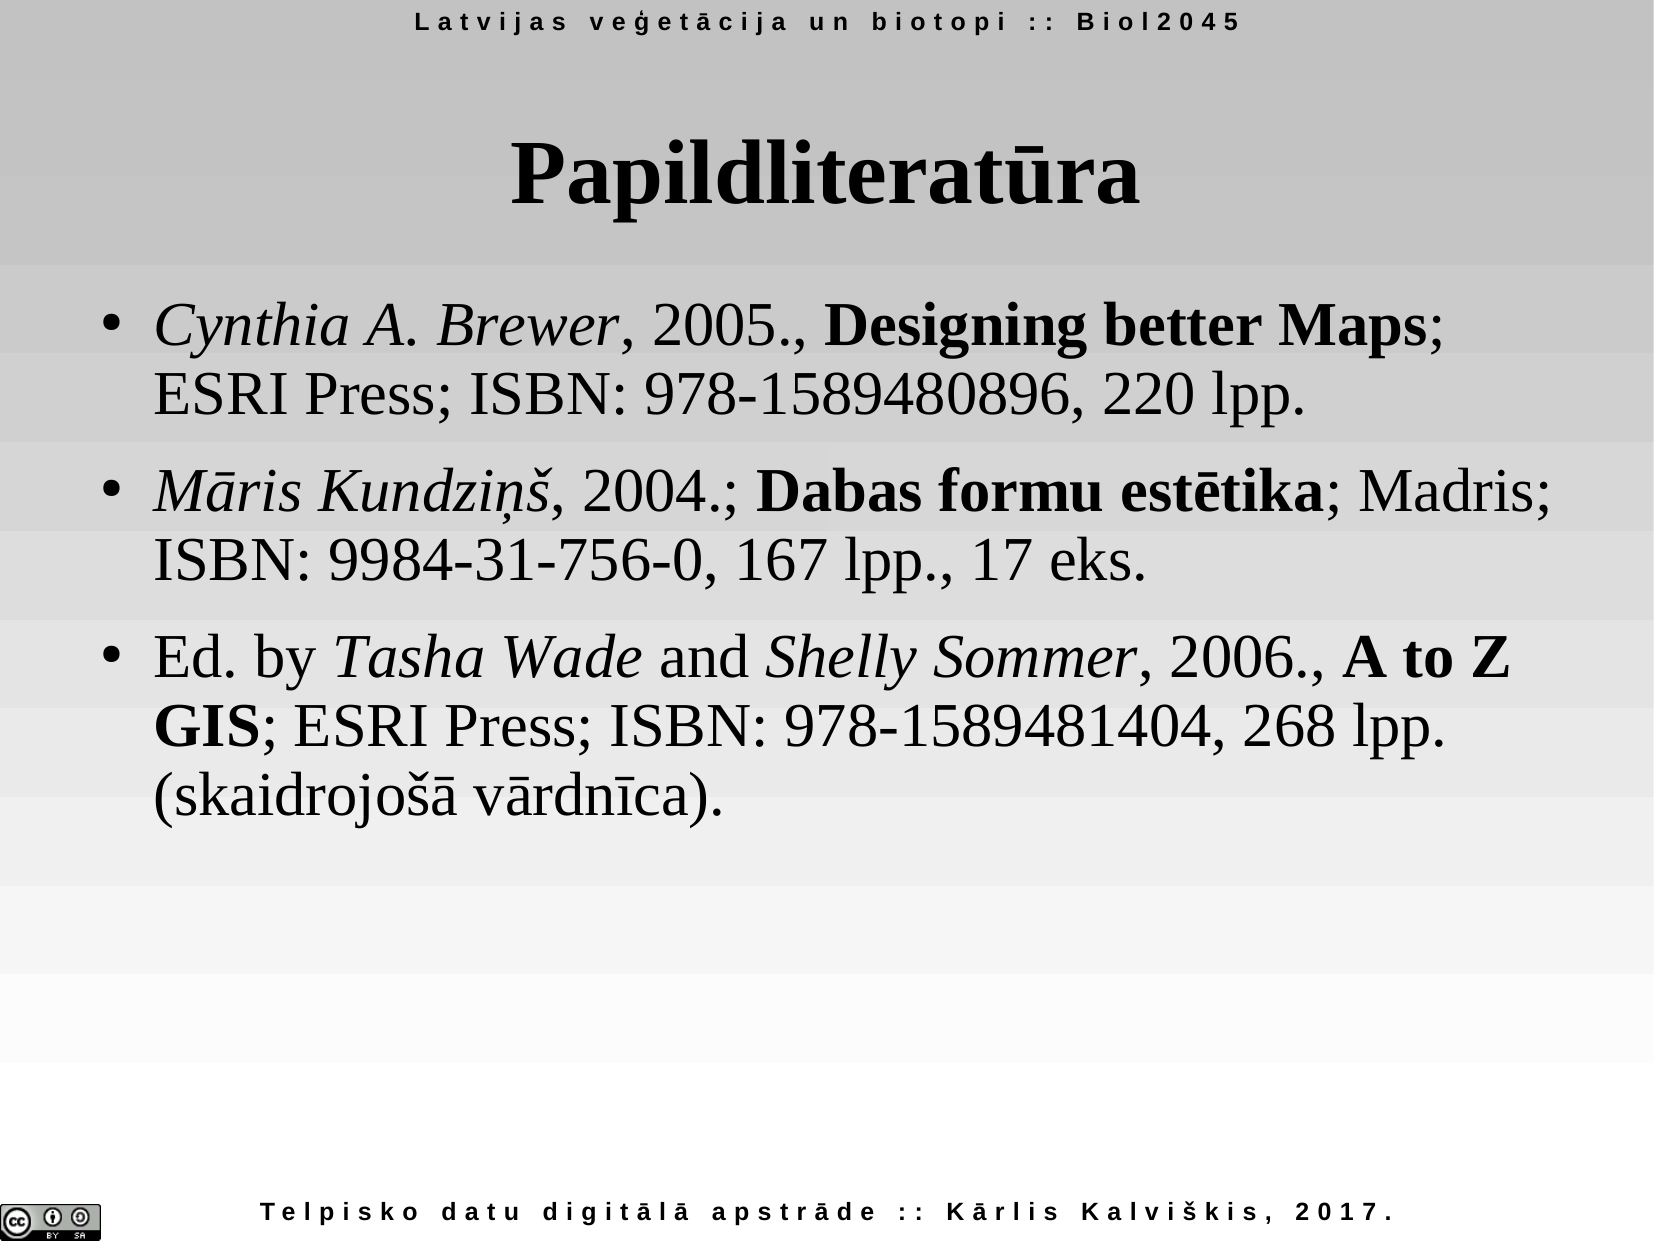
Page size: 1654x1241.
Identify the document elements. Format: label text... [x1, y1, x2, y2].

list Cynthia A. Brewer, 2005., Designing better Maps; ESRI Press; ISBN: 978-1589480896, 220 lpp. Māris Kundziņš, 2004.; Dabas formu estētika; Madris; ISBN: 9984-31-756-0, 167 lpp., 17 eks. Ed. by Tasha Wade and Shelly Sommer, 2006., A to Z GIS; ESRI Press; ISBN: 978‑1589481404, 268 lpp. (skaidrojošā vārdnīca). [82, 289, 1571, 1113]
title Papildliteratūra [29, 49, 1625, 296]
picture [0, 0, 1654, 1241]
